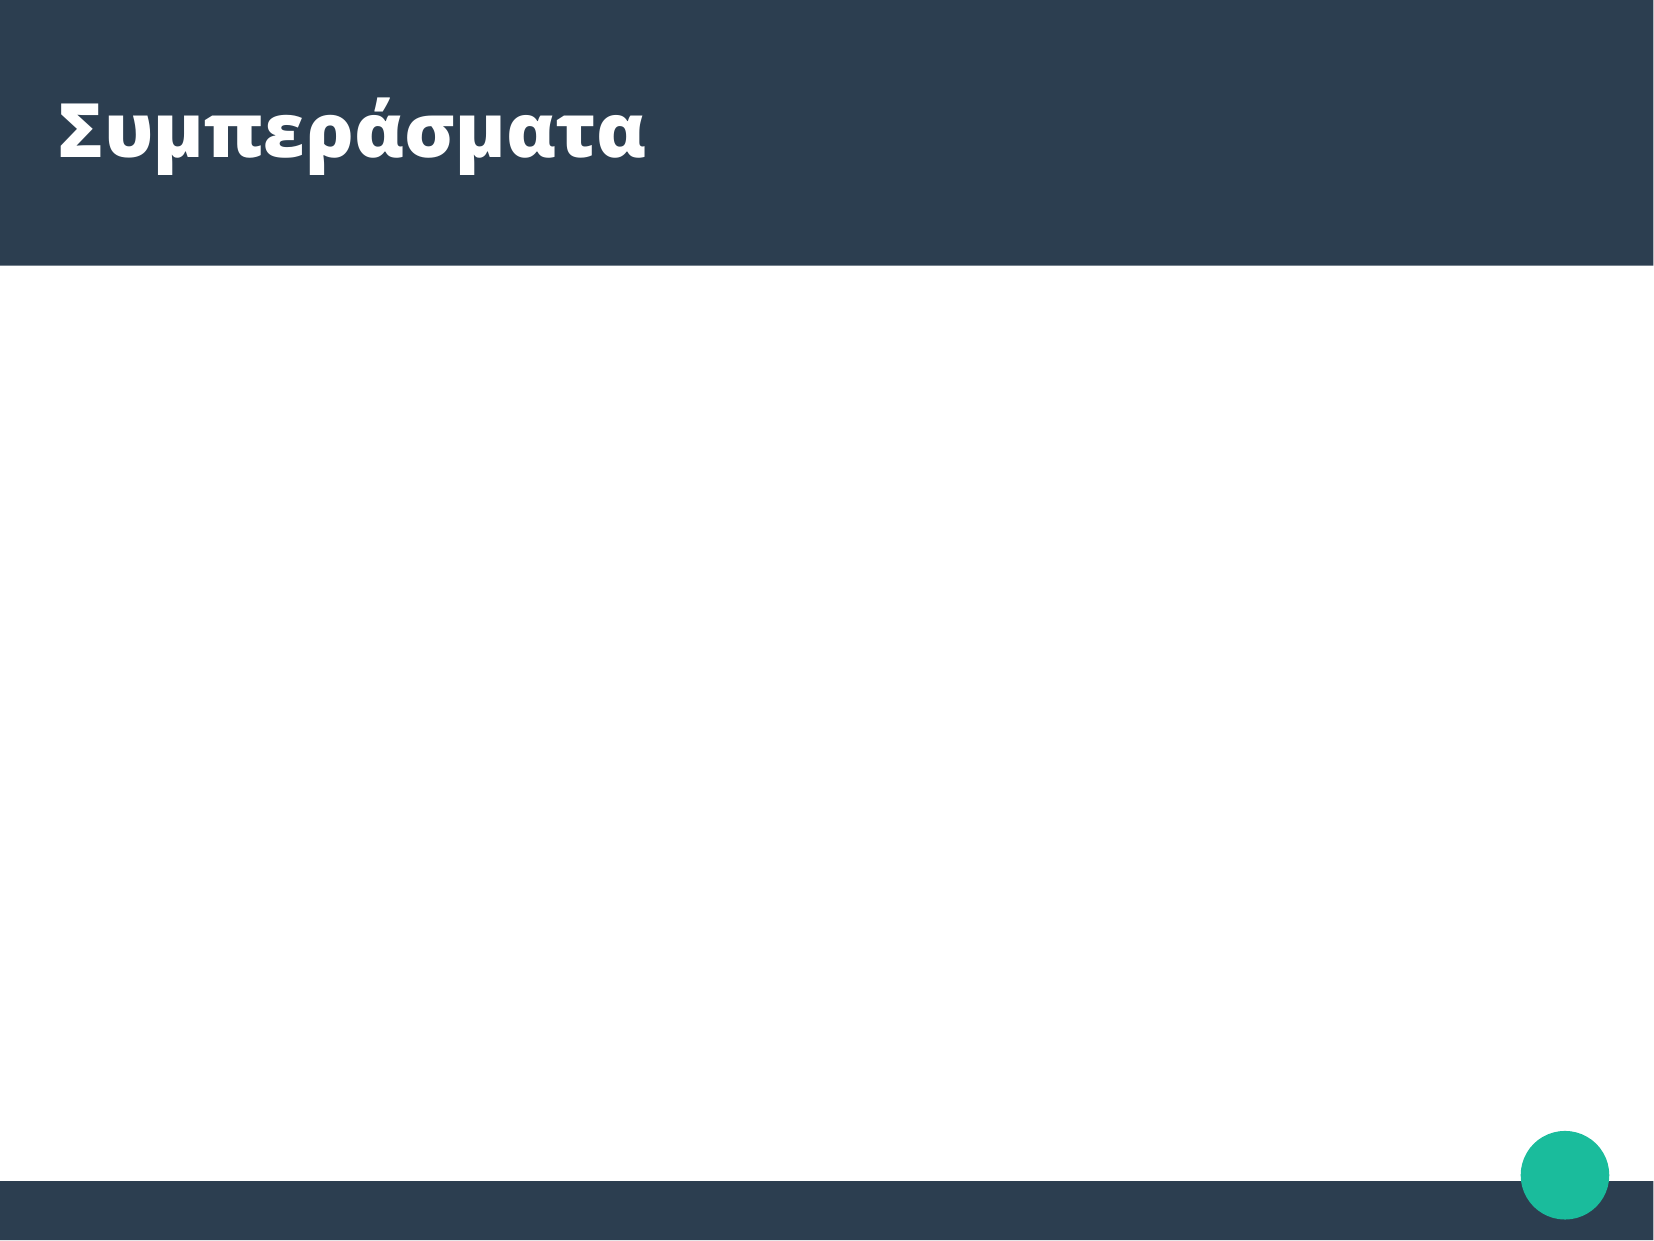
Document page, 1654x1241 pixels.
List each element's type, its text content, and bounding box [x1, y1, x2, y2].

title Συμπεράσματα [59, 49, 1595, 207]
